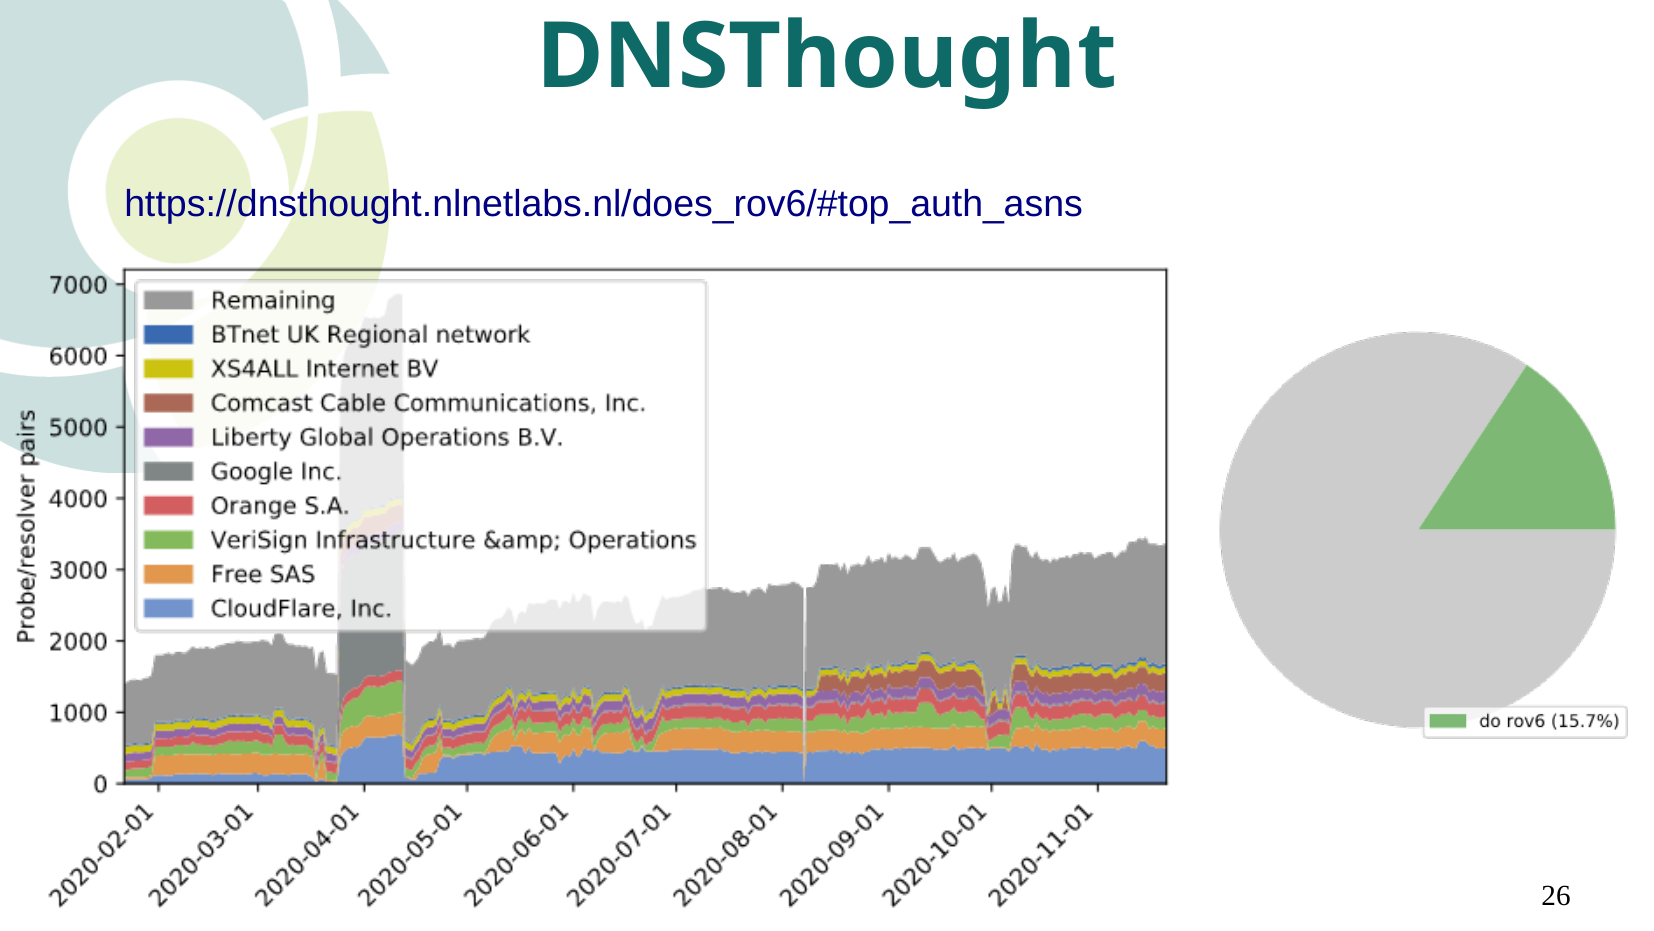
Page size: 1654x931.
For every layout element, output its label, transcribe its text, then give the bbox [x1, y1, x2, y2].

title DNSThought [82, 8, 1571, 221]
picture [0, 245, 1654, 929]
text_box https://dnsthought.nlnetlabs.nl/does_rov6/#top_auth_asns [124, 182, 1276, 257]
